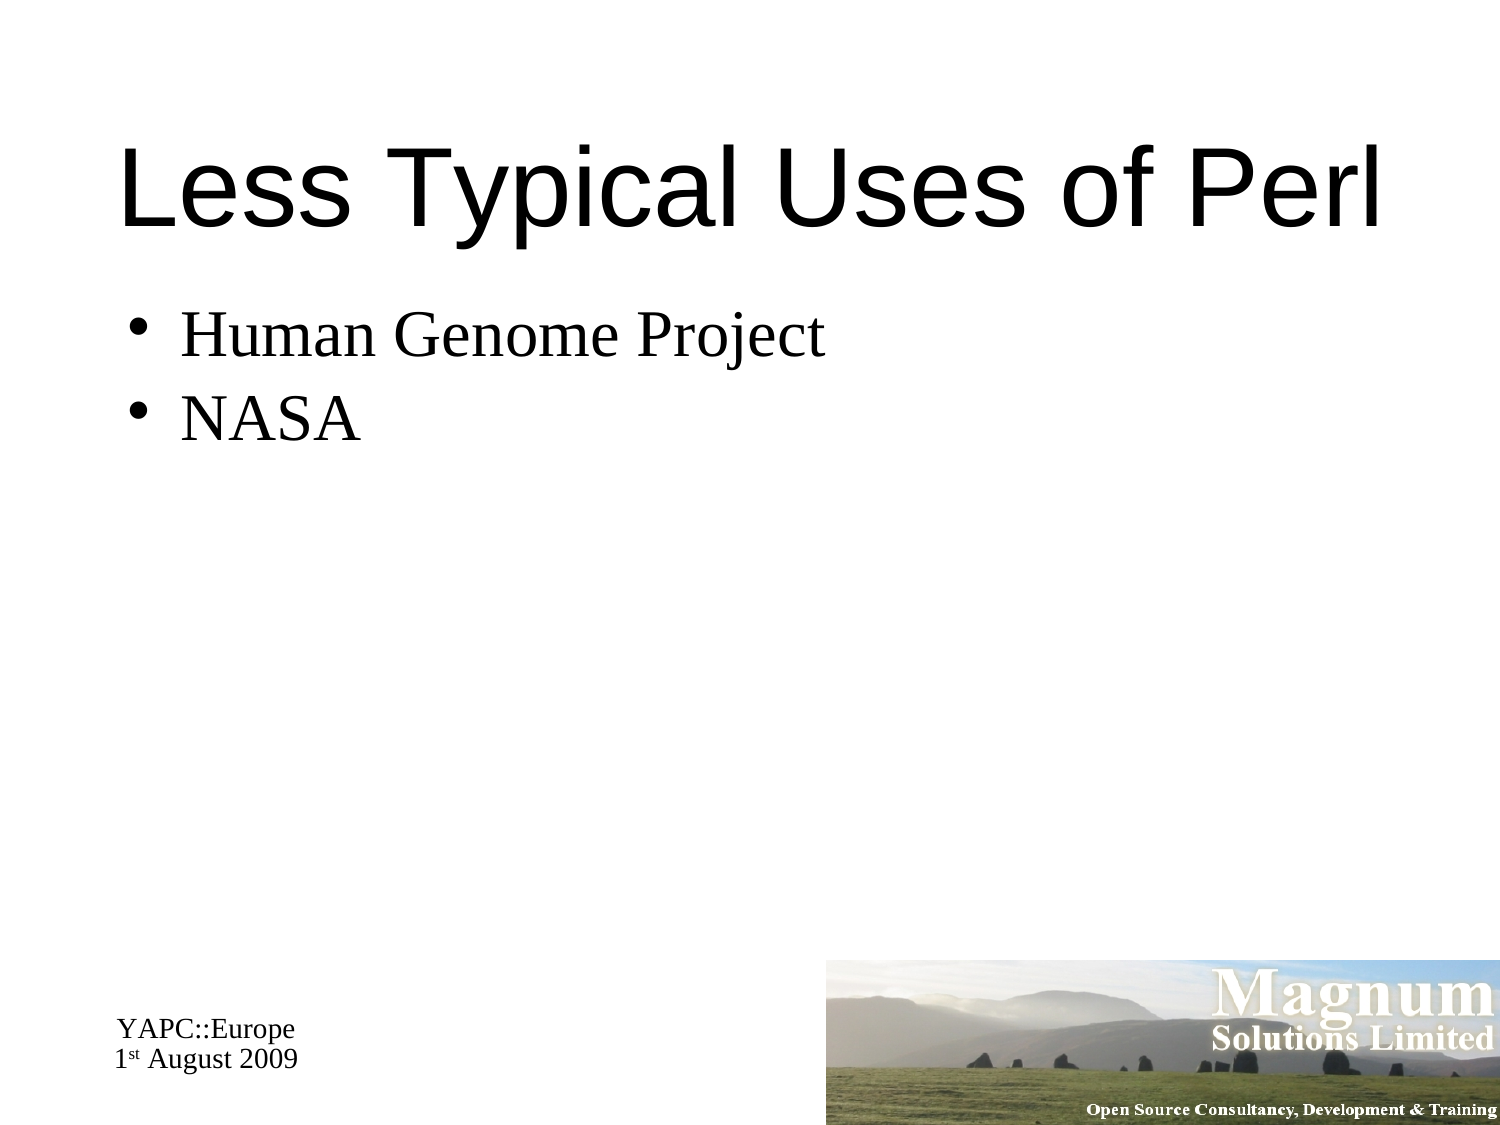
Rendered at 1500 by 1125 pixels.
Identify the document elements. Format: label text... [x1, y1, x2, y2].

title Less Typical Uses of Perl [110, 124, 1392, 251]
picture [826, 960, 1500, 1125]
list Human Genome Project NASA [110, 312, 1392, 472]
